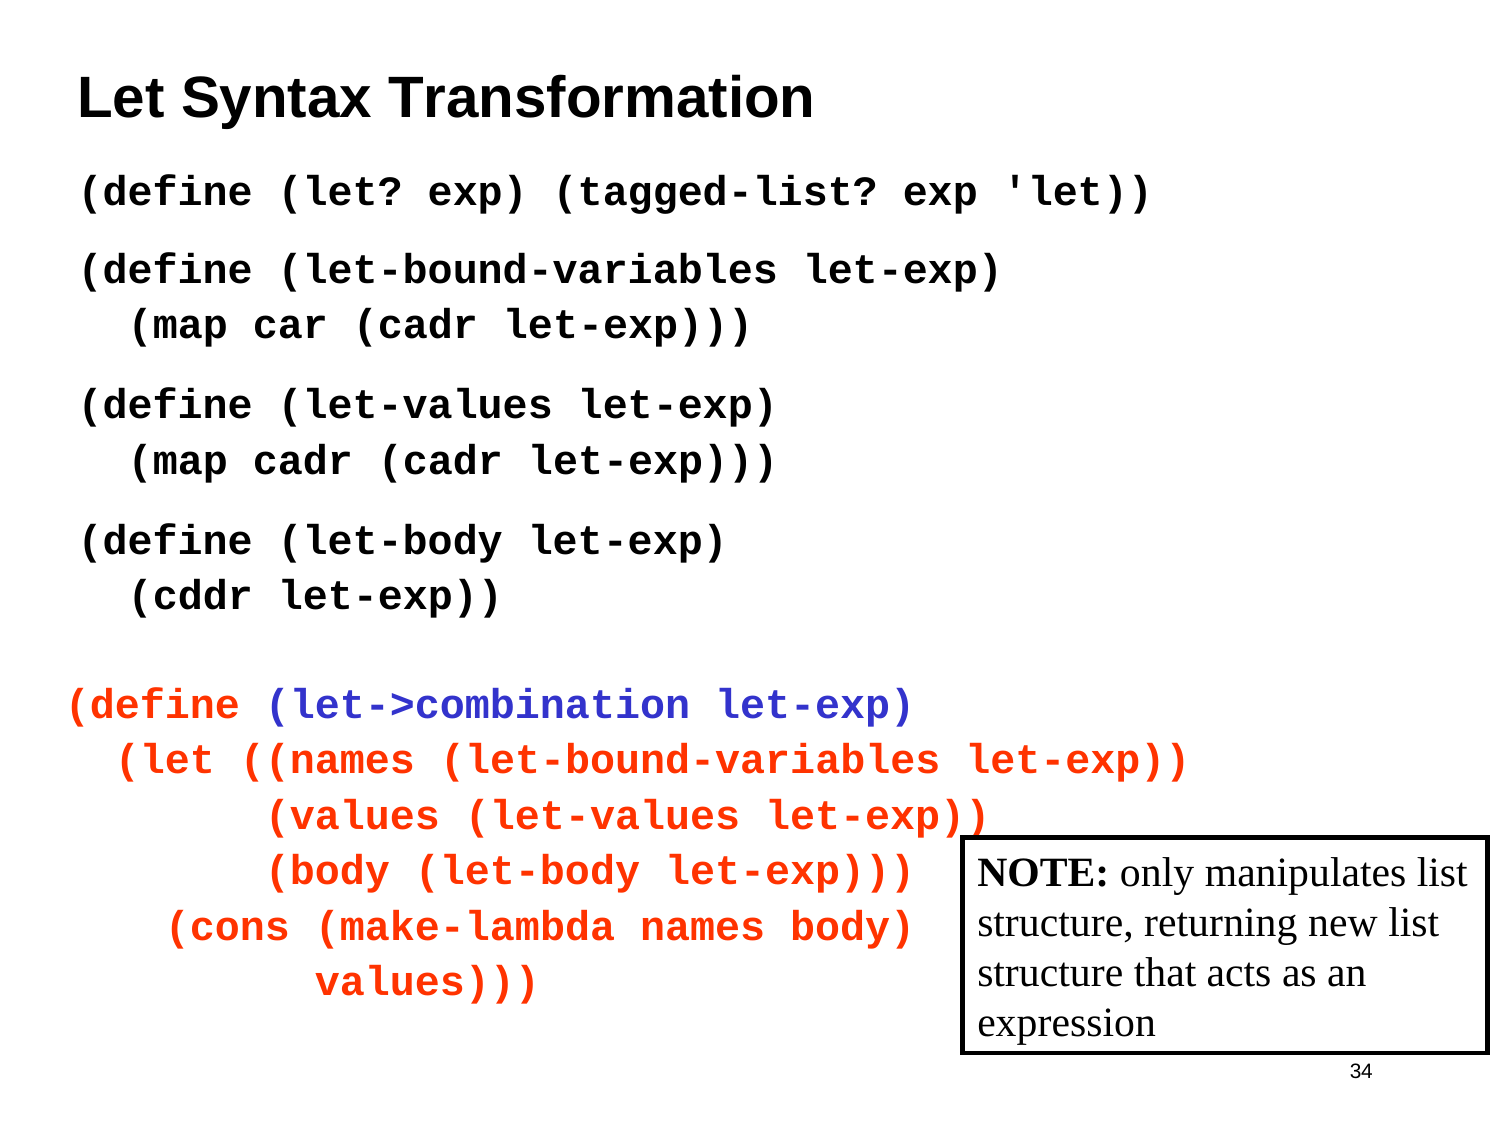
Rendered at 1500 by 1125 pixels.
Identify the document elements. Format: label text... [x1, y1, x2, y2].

text_box (define (let? exp) (tagged-list? exp 'let)) (define (let-bound-variables let-exp) (map car (cadr let-exp))) (define (let-values let-exp) (map cadr (cadr let-exp))) (define (let-body let-exp) (cddr let-exp)) [62, 162, 1450, 672]
text_box NOTE: only manipulates list structure, returning new list structure that acts as an expression [962, 837, 1488, 1054]
text_box Let Syntax Transformation [62, 24, 1338, 162]
text_box (define (let->combination let-exp) (let ((names (let-bound-variables let-exp)) (values (let-values let-exp)) (body (let-body let-exp))) (cons (make-lambda names body) values))) [50, 674, 1451, 1013]
text_box <number> [1025, 1054, 1388, 1101]
